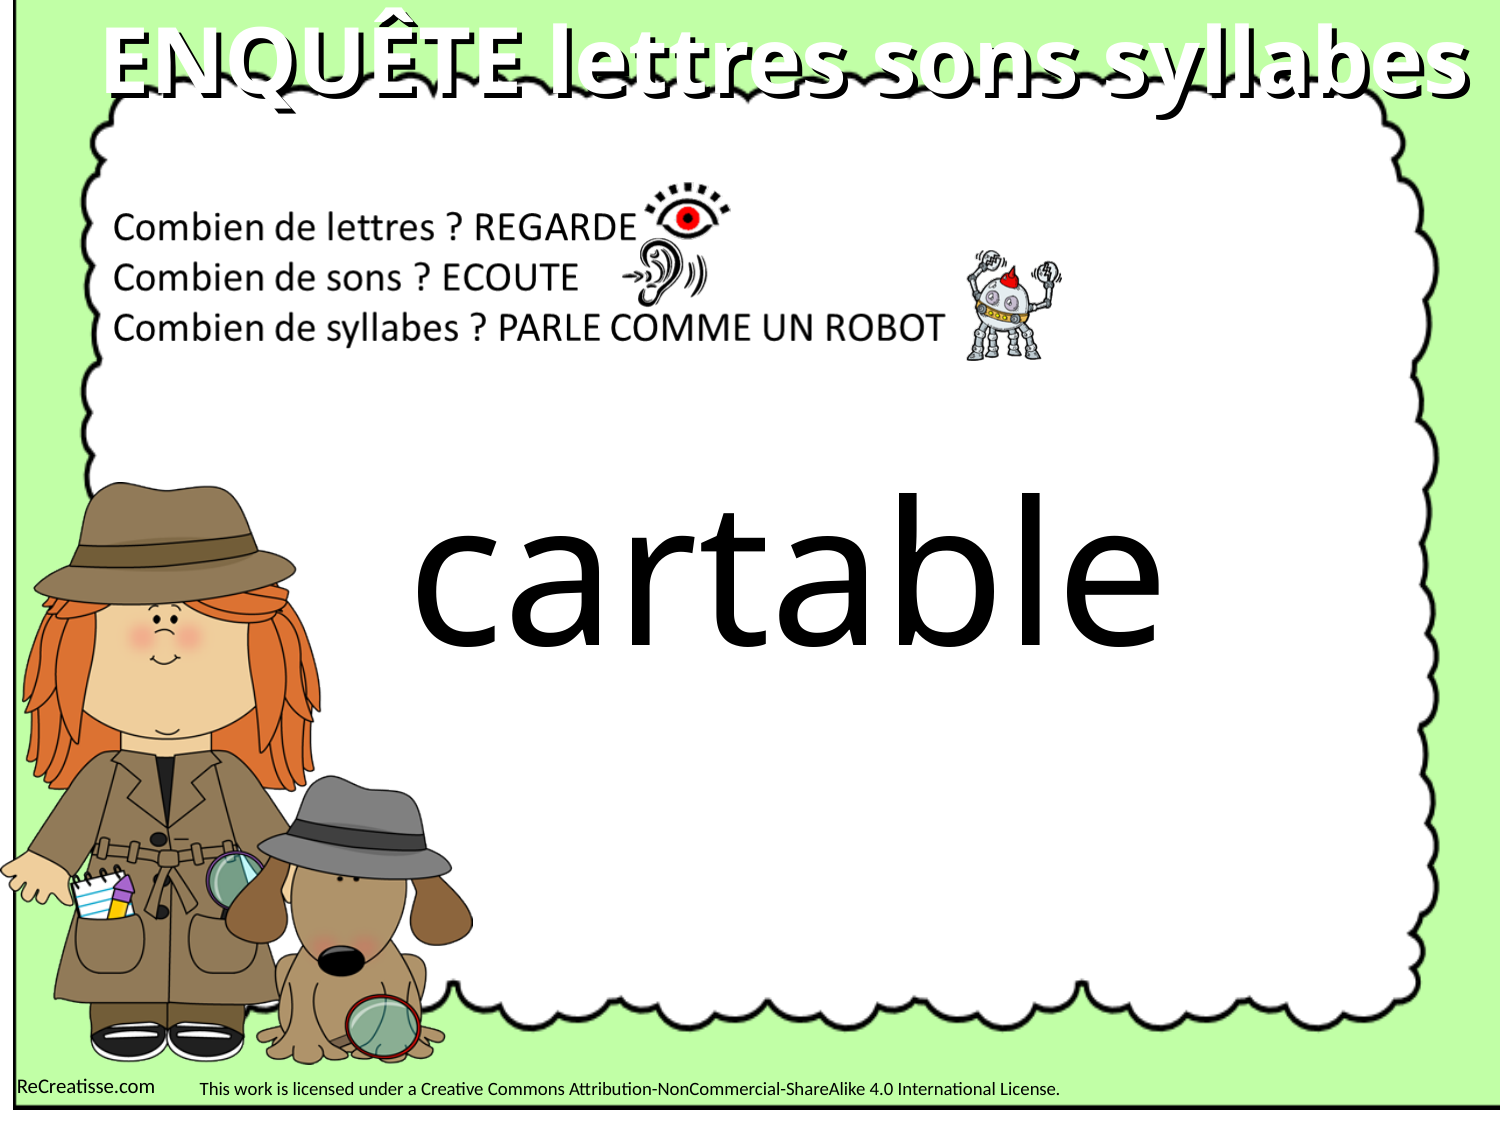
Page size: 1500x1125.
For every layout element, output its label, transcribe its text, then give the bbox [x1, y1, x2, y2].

text_box ReCreatisse.com [2, 1065, 170, 1105]
text_box This work is licensed under a Creative Commons Attribution-NonCommercial-ShareAlike 4.0 International License. [185, 1069, 1182, 1107]
picture [0, 0, 1500, 1110]
text_box ENQUÊTE lettres sons syllabes [84, 0, 1486, 120]
text_box cartable [392, 438, 1185, 693]
